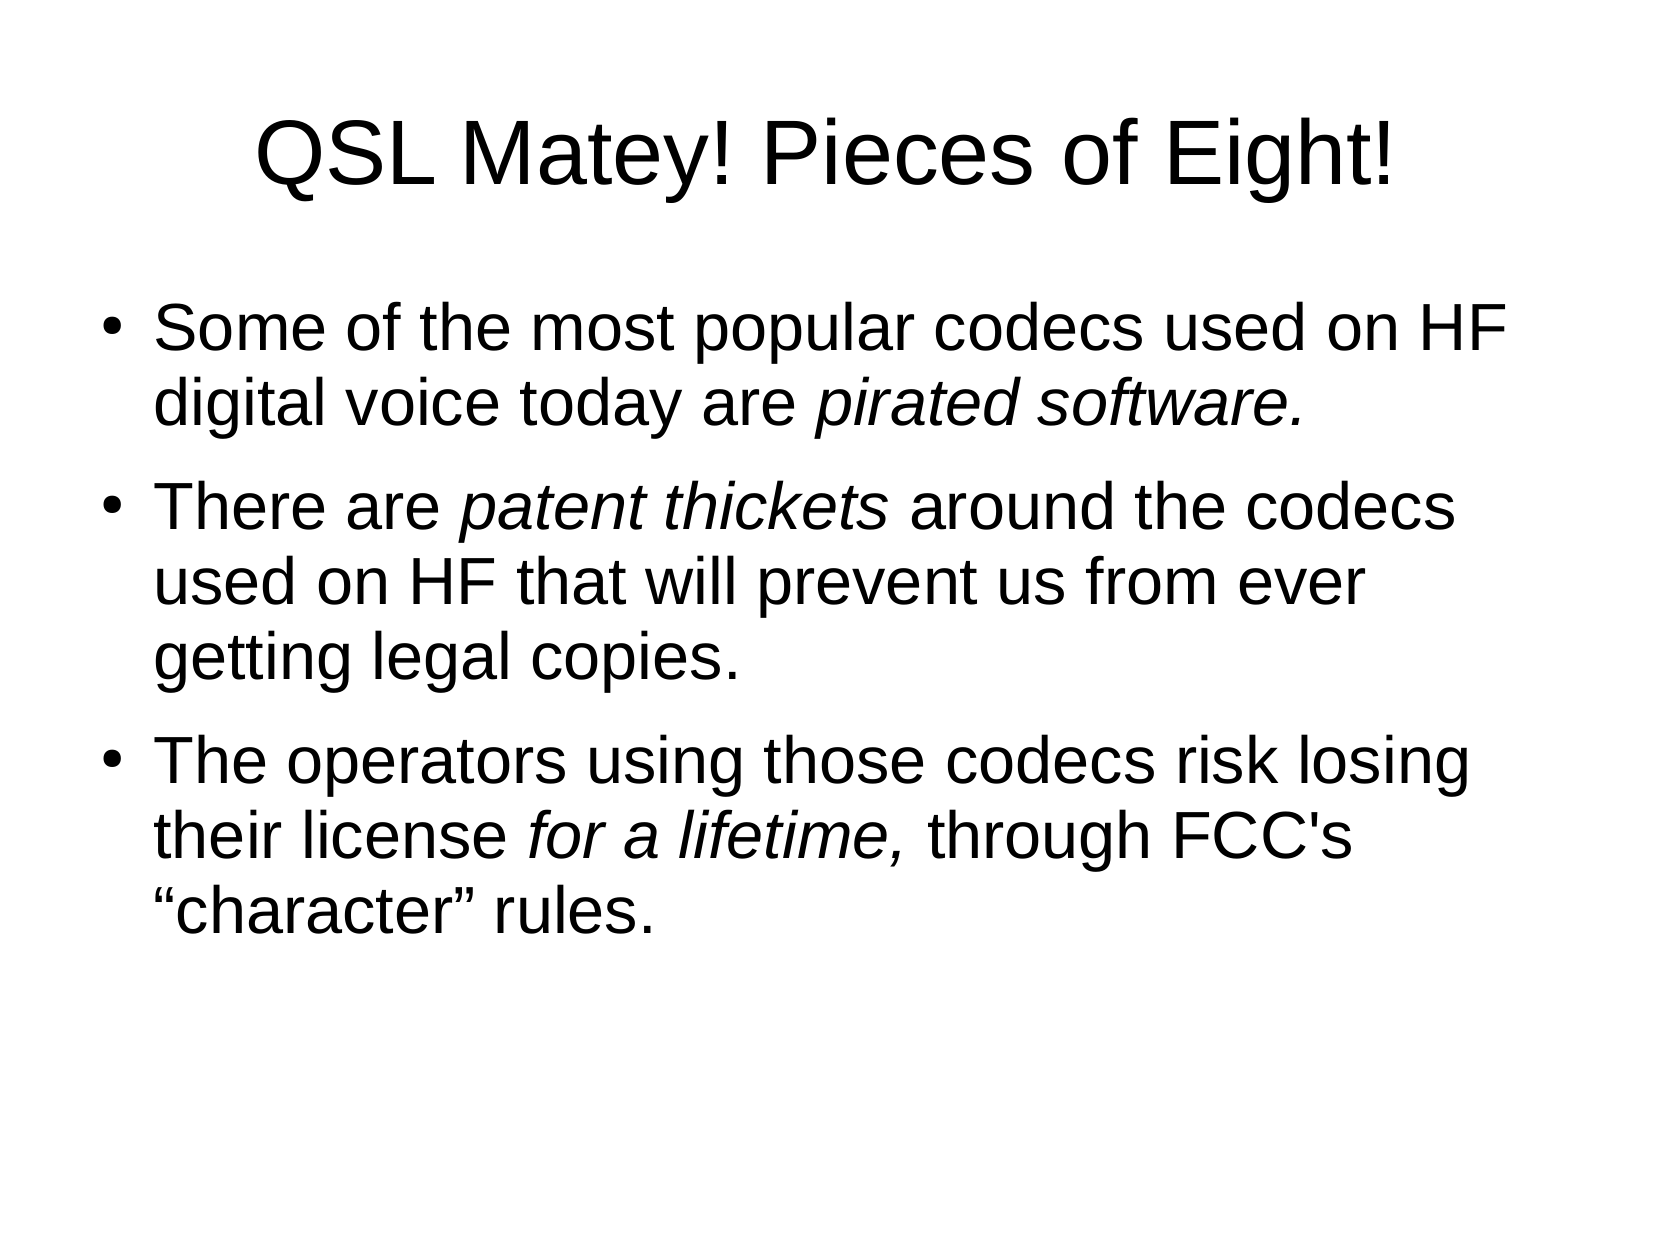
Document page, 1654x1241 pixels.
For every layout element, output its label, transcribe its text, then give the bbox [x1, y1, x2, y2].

title QSL Matey! Pieces of Eight! [82, 56, 1571, 250]
list Some of the most popular codecs used on HF digital voice today are pirated software. There are patent thickets around the codecs used on HF that will prevent us from ever getting legal copies. The operators using those codecs risk losing their license for a lifetime, through FCC's “character” rules. [82, 290, 1571, 1109]
